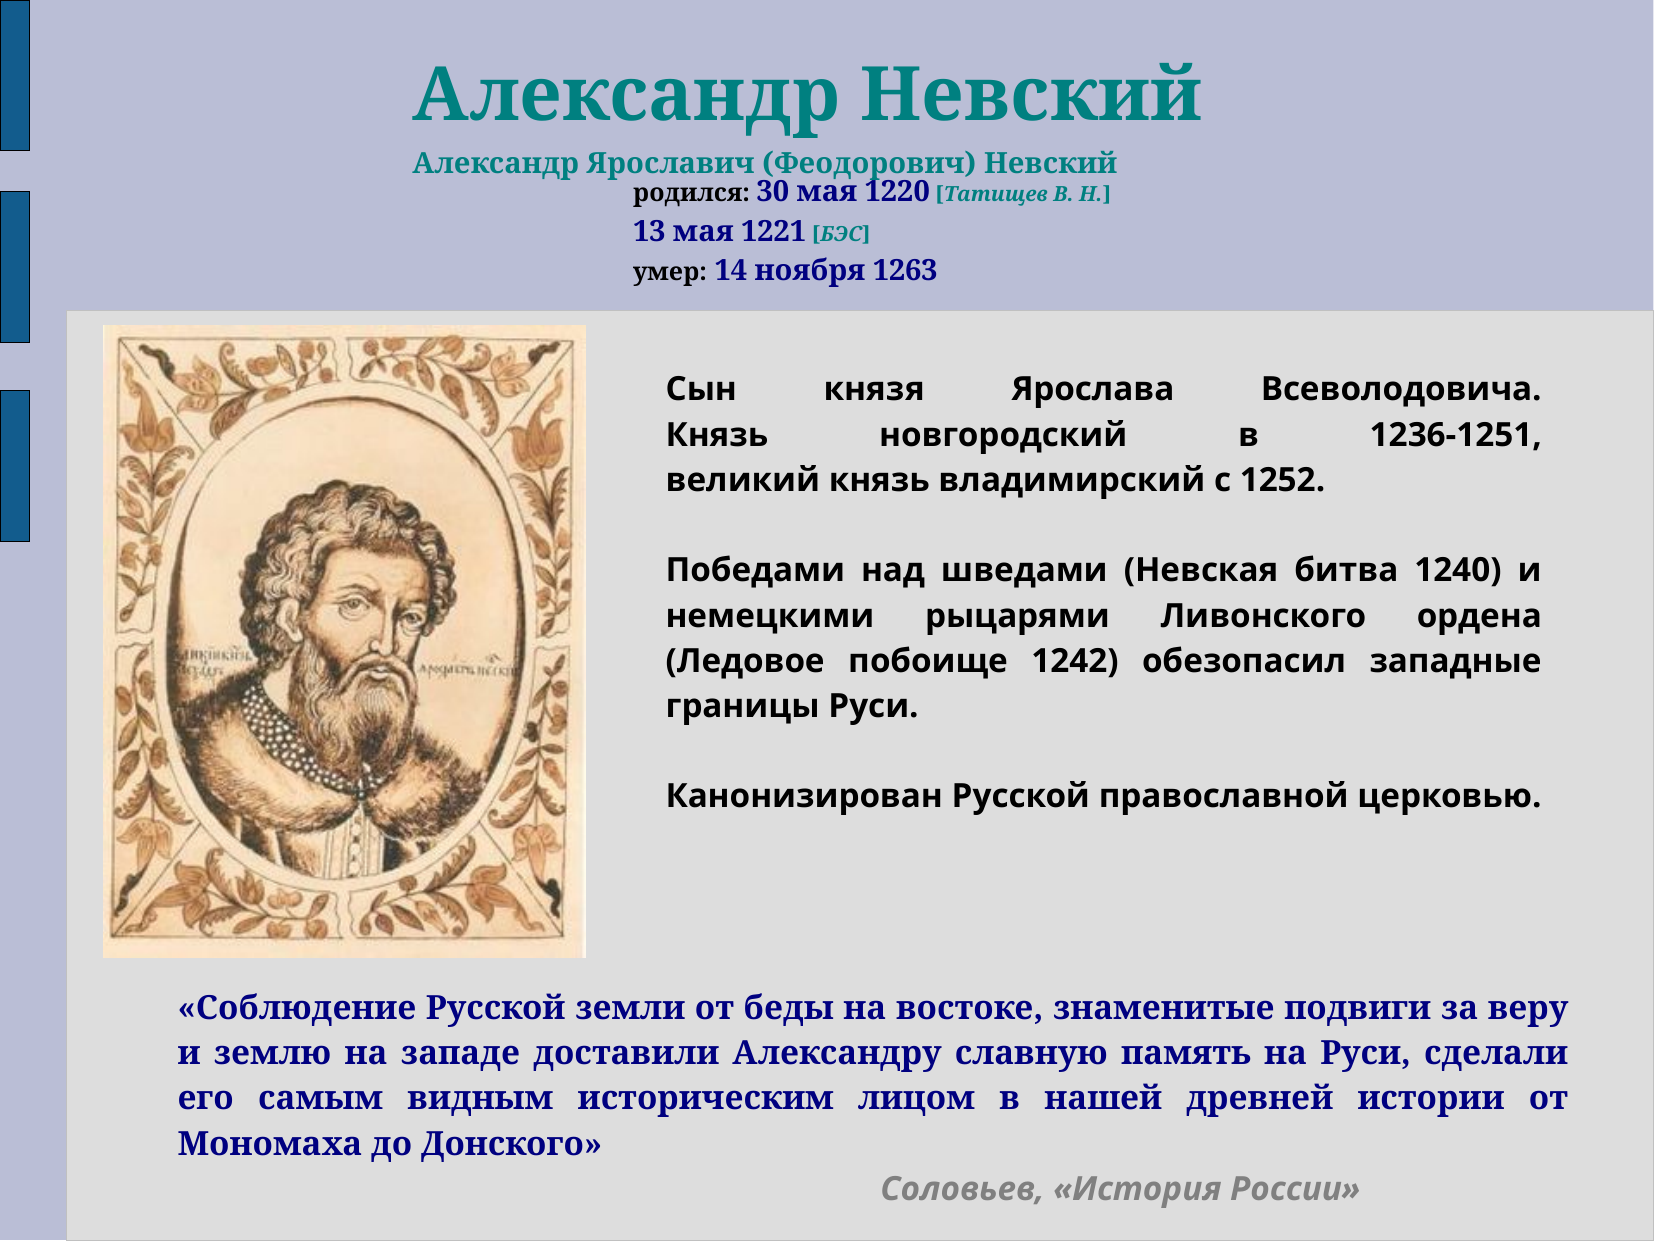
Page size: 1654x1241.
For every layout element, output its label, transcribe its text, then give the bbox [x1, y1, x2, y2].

text_box родился: 30 мая 1220 [Татищев В. Н.] 13 мая 1221 [БЭС] умер: 14 ноября 1263 [618, 162, 1237, 293]
picture [103, 325, 586, 958]
text_box Сын князя Ярослава Всеволодовича. Князь новгородский в 1236-1251, великий князь владимирский с 1252. Победами над шведами (Невская битва 1240) и немецкими рыцарями Ливонского ордена (Ледовое побоище 1242) обезопасил западные границы Руси. Канонизирован Русской православной церковью. [650, 357, 1563, 976]
text_box Александр Невский Александр Ярославич (Феодорович) Невский [397, 32, 1315, 180]
text_box «Соблюдение Русской земли от беды на востоке, знаменитые подвиги за веру и землю на западе доставили Александру славную память на Руси, сделали его самым видным историческим лицом в нашей древней истории от Мономаха до Донского» Соловьев, «История России» [162, 976, 1595, 1206]
